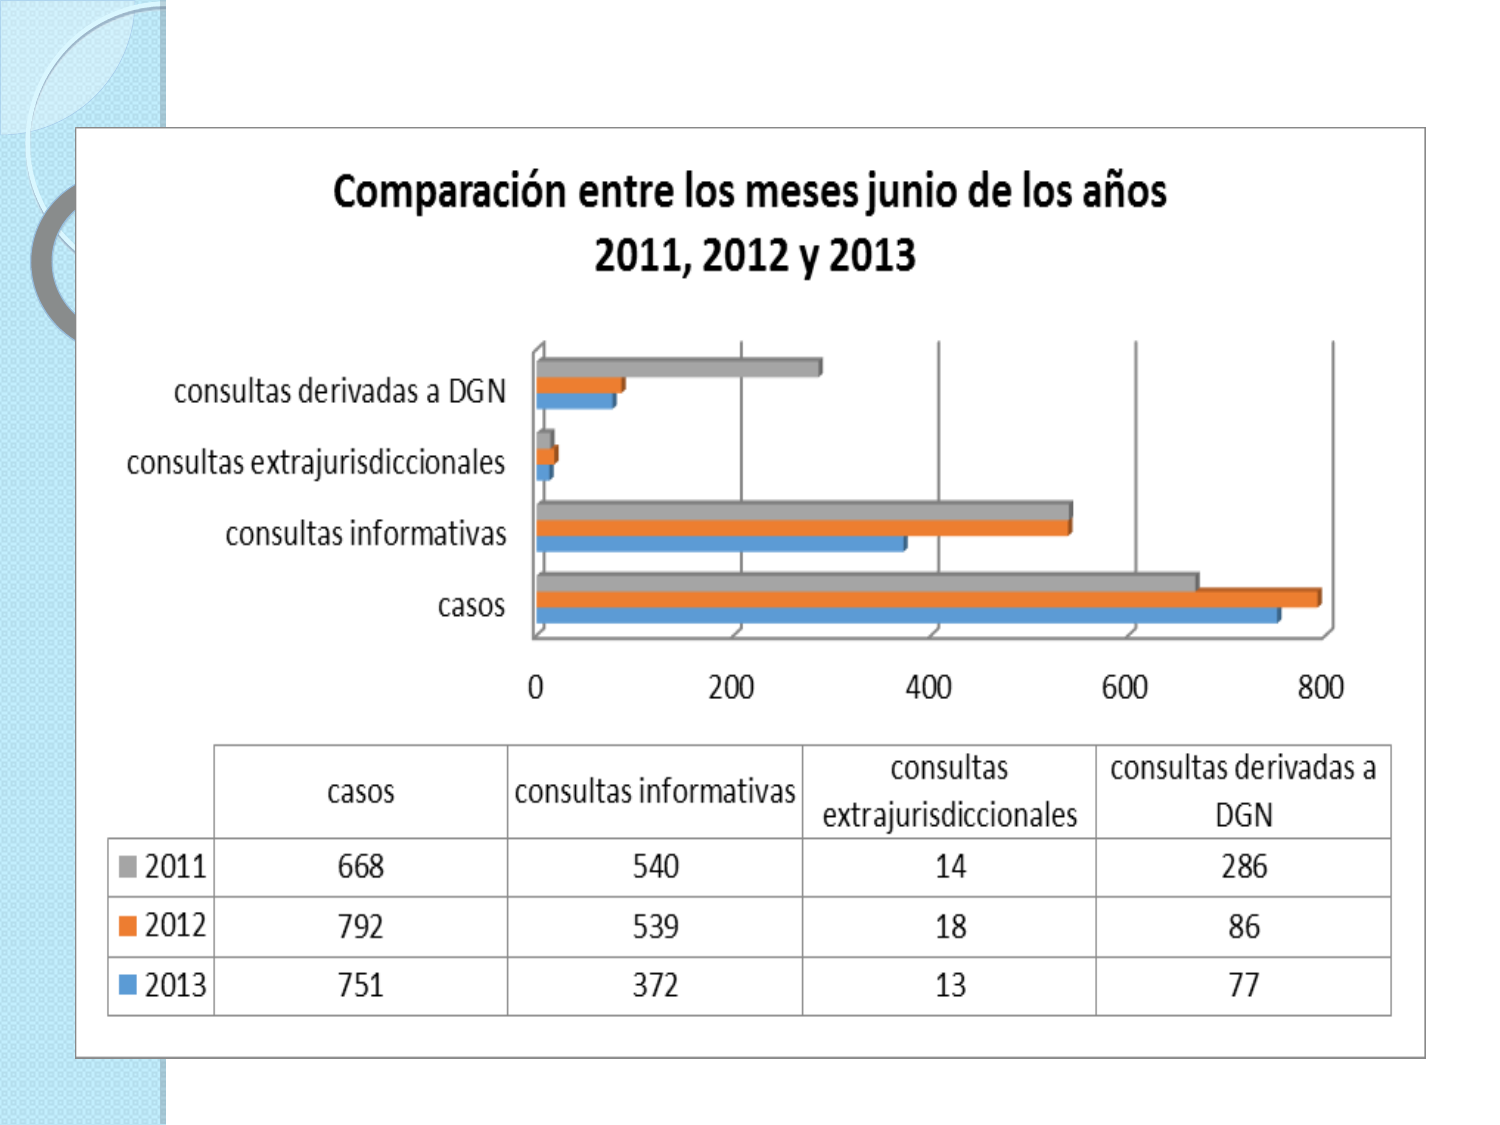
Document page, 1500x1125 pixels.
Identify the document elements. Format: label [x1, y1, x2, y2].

picture [75, 127, 1426, 1059]
